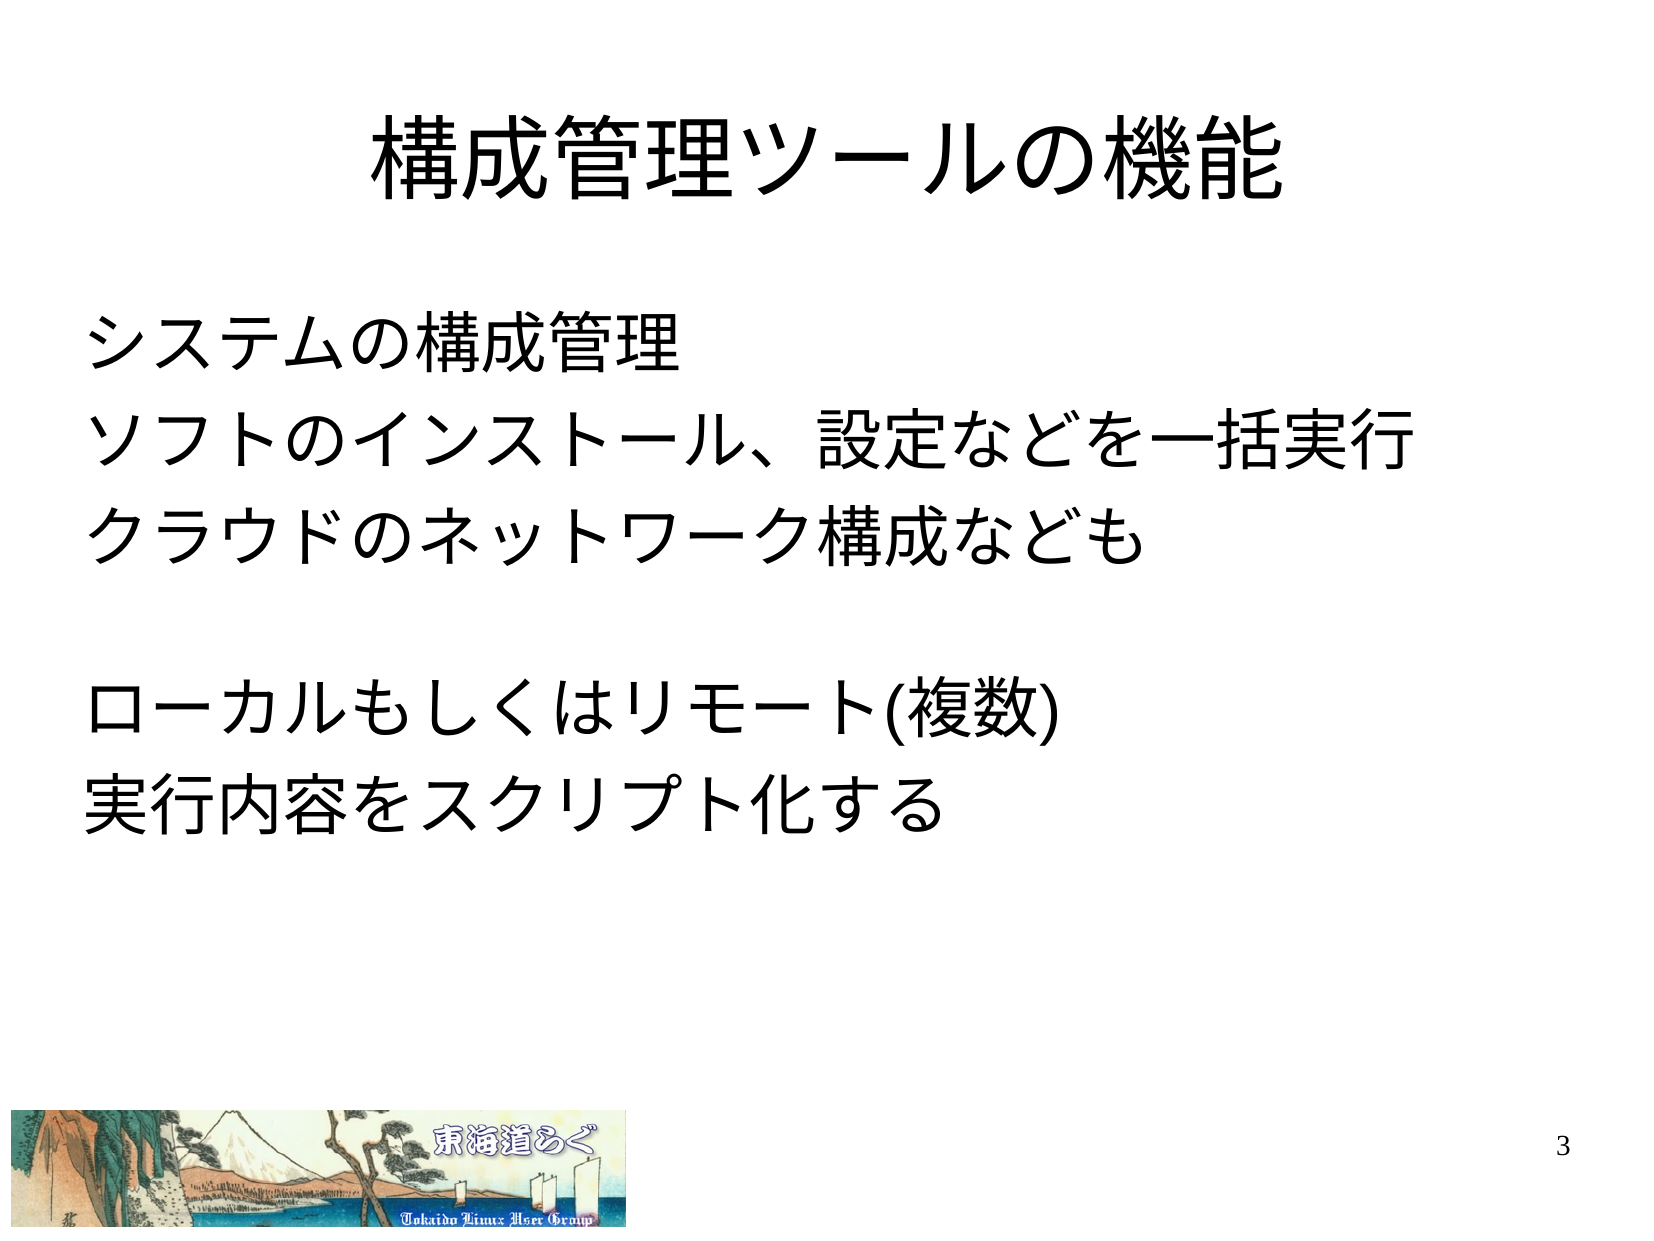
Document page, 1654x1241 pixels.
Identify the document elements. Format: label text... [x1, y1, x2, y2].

picture [11, 1110, 626, 1227]
subtitle システムの構成管理 ソフトのインストール、設定などを一括実行 クラウドのネットワーク構成なども ローカルもしくはリモート(複数) 実行内容をスクリプト化する [82, 290, 1571, 1010]
title 構成管理ツールの機能 [82, 49, 1571, 257]
